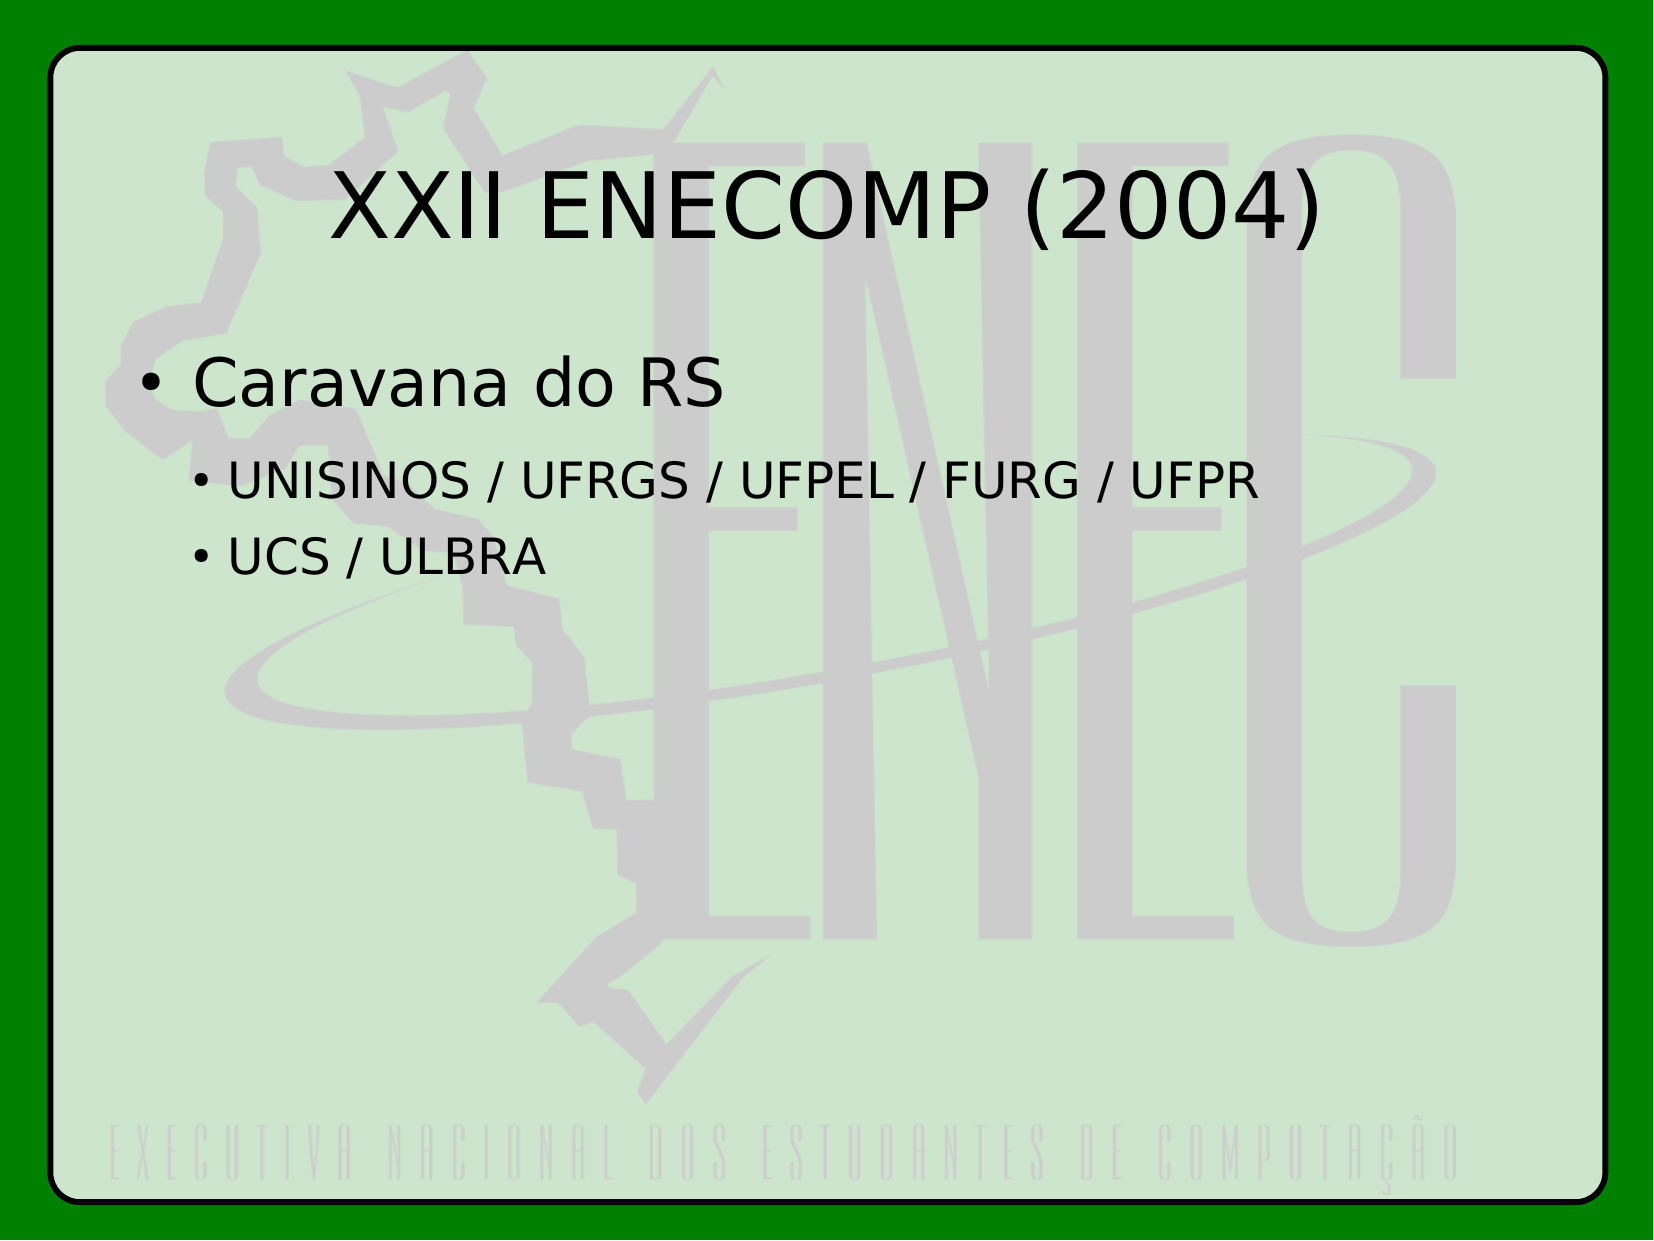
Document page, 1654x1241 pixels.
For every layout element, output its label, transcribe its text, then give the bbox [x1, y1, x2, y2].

list Caravana do RS UNISINOS / UFRGS / UFPEL / FURG / UFPR UCS / ULBRA [121, 344, 1534, 1127]
title XXII ENECOMP (2004) [121, 102, 1534, 311]
